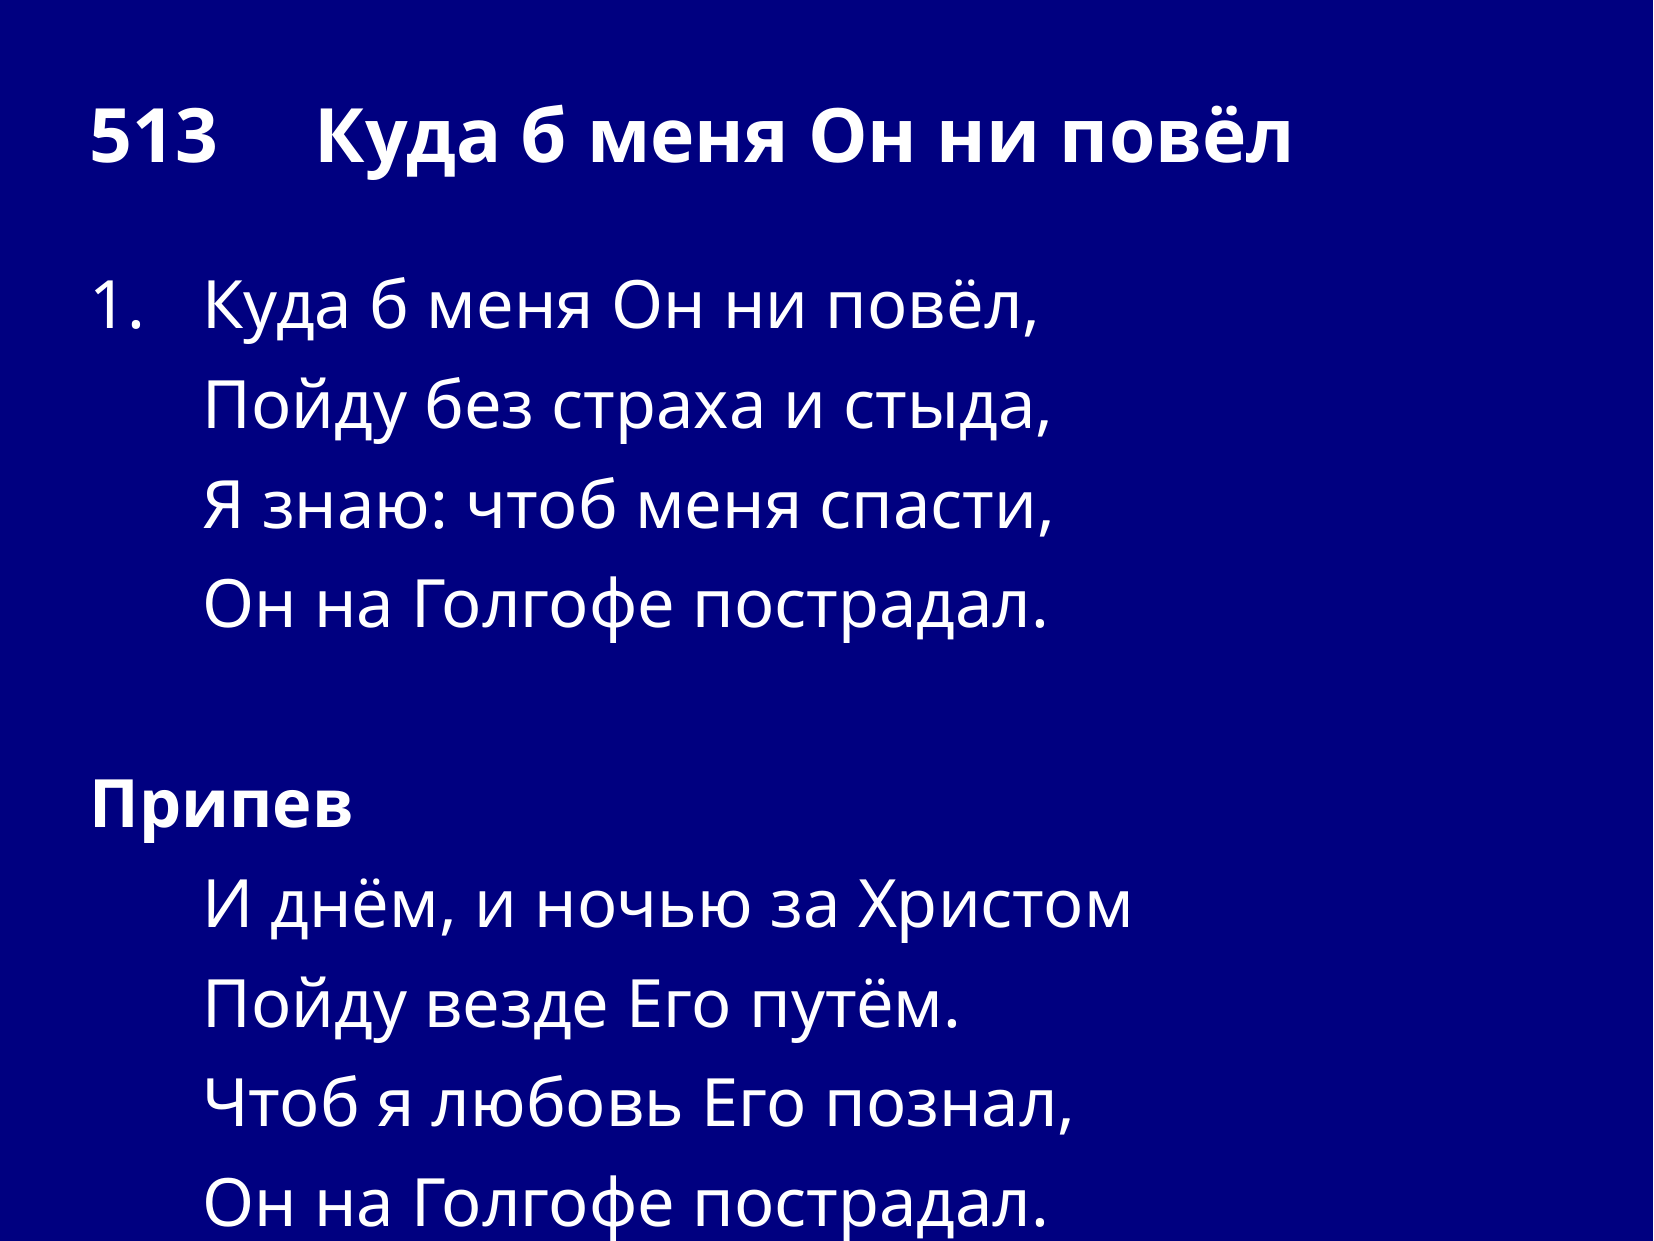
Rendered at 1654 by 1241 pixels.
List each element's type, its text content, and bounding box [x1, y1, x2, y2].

text_box 513 Куда б меня Он ни повёл [75, 75, 1576, 188]
text_box 1. Куда б меня Он ни повёл, Пойду без страха и стыда, Я знаю: чтоб меня спасти, Он на Голгофе пострадал. Припев И днём, и ночью за Христом Пойду везде Его путём. Чтоб я любовь Его познал, Он на Голгофе пострадал. [75, 188, 1576, 1163]
